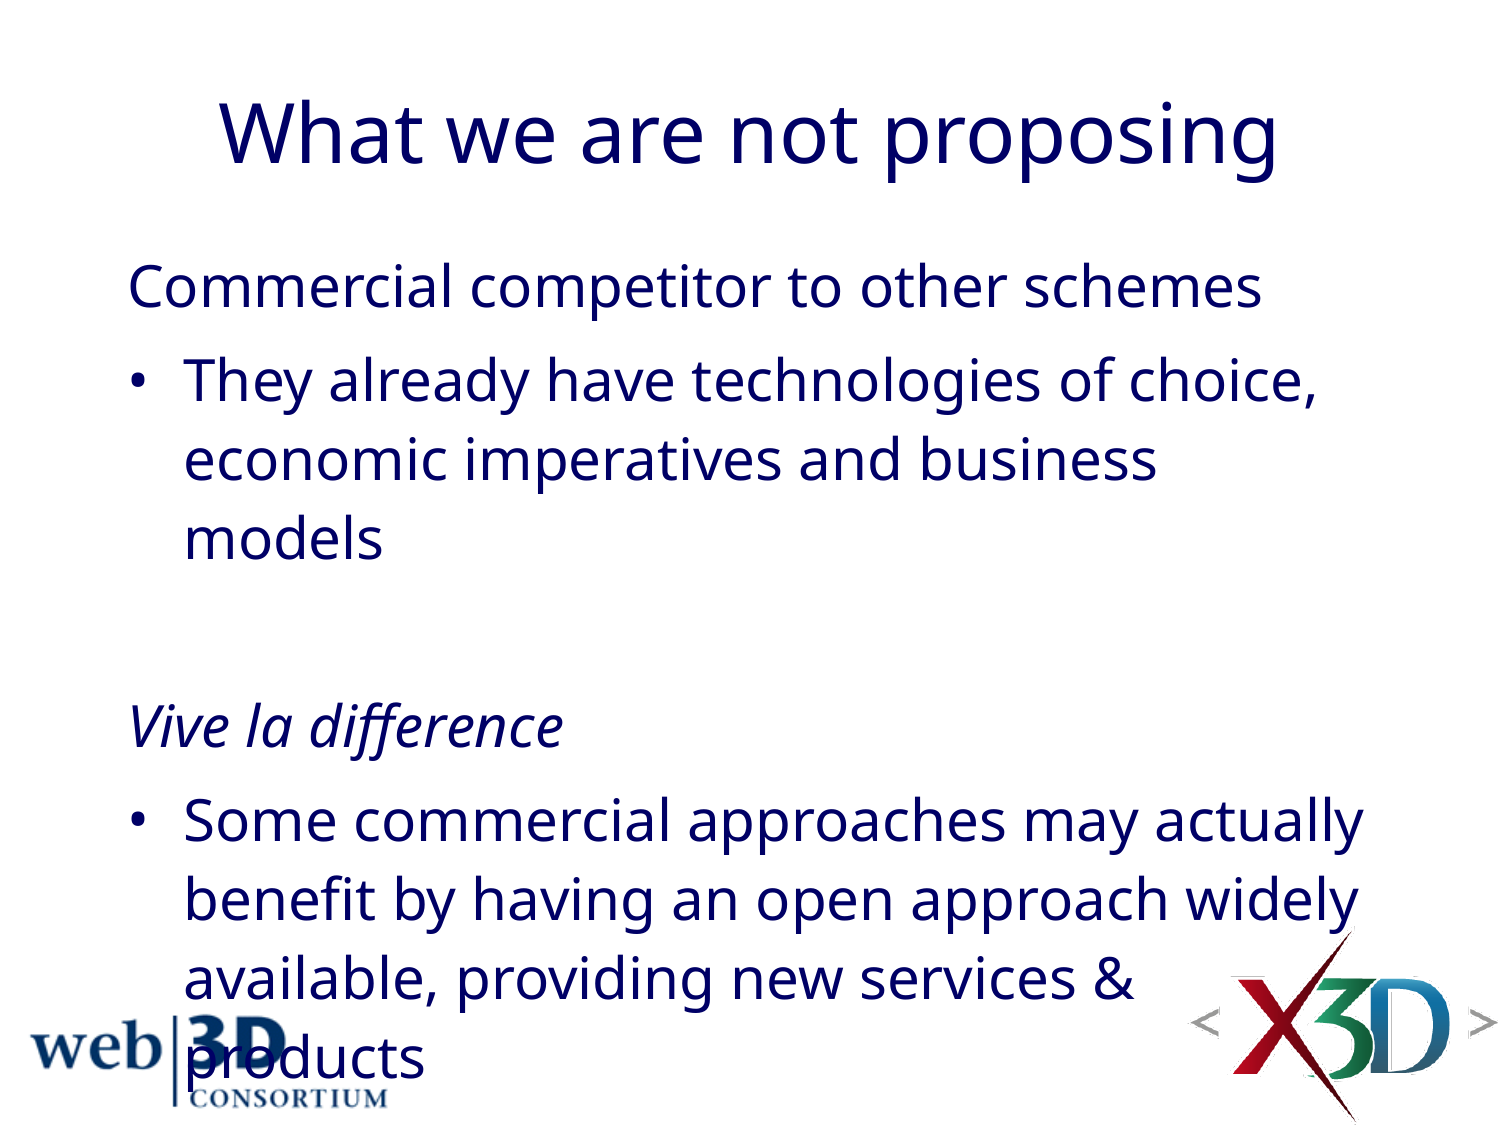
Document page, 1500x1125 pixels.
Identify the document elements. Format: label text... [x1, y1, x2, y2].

list Commercial competitor to other schemes They already have technologies of choice, economic imperatives and business models Vive la difference Some commercial approaches may actually benefit by having an open approach widely available, providing new services & products [112, 237, 1388, 1016]
title What we are not proposing [112, 29, 1388, 233]
picture [406, 1050, 413, 1060]
picture [12, 998, 413, 1118]
picture [1187, 926, 1500, 1125]
